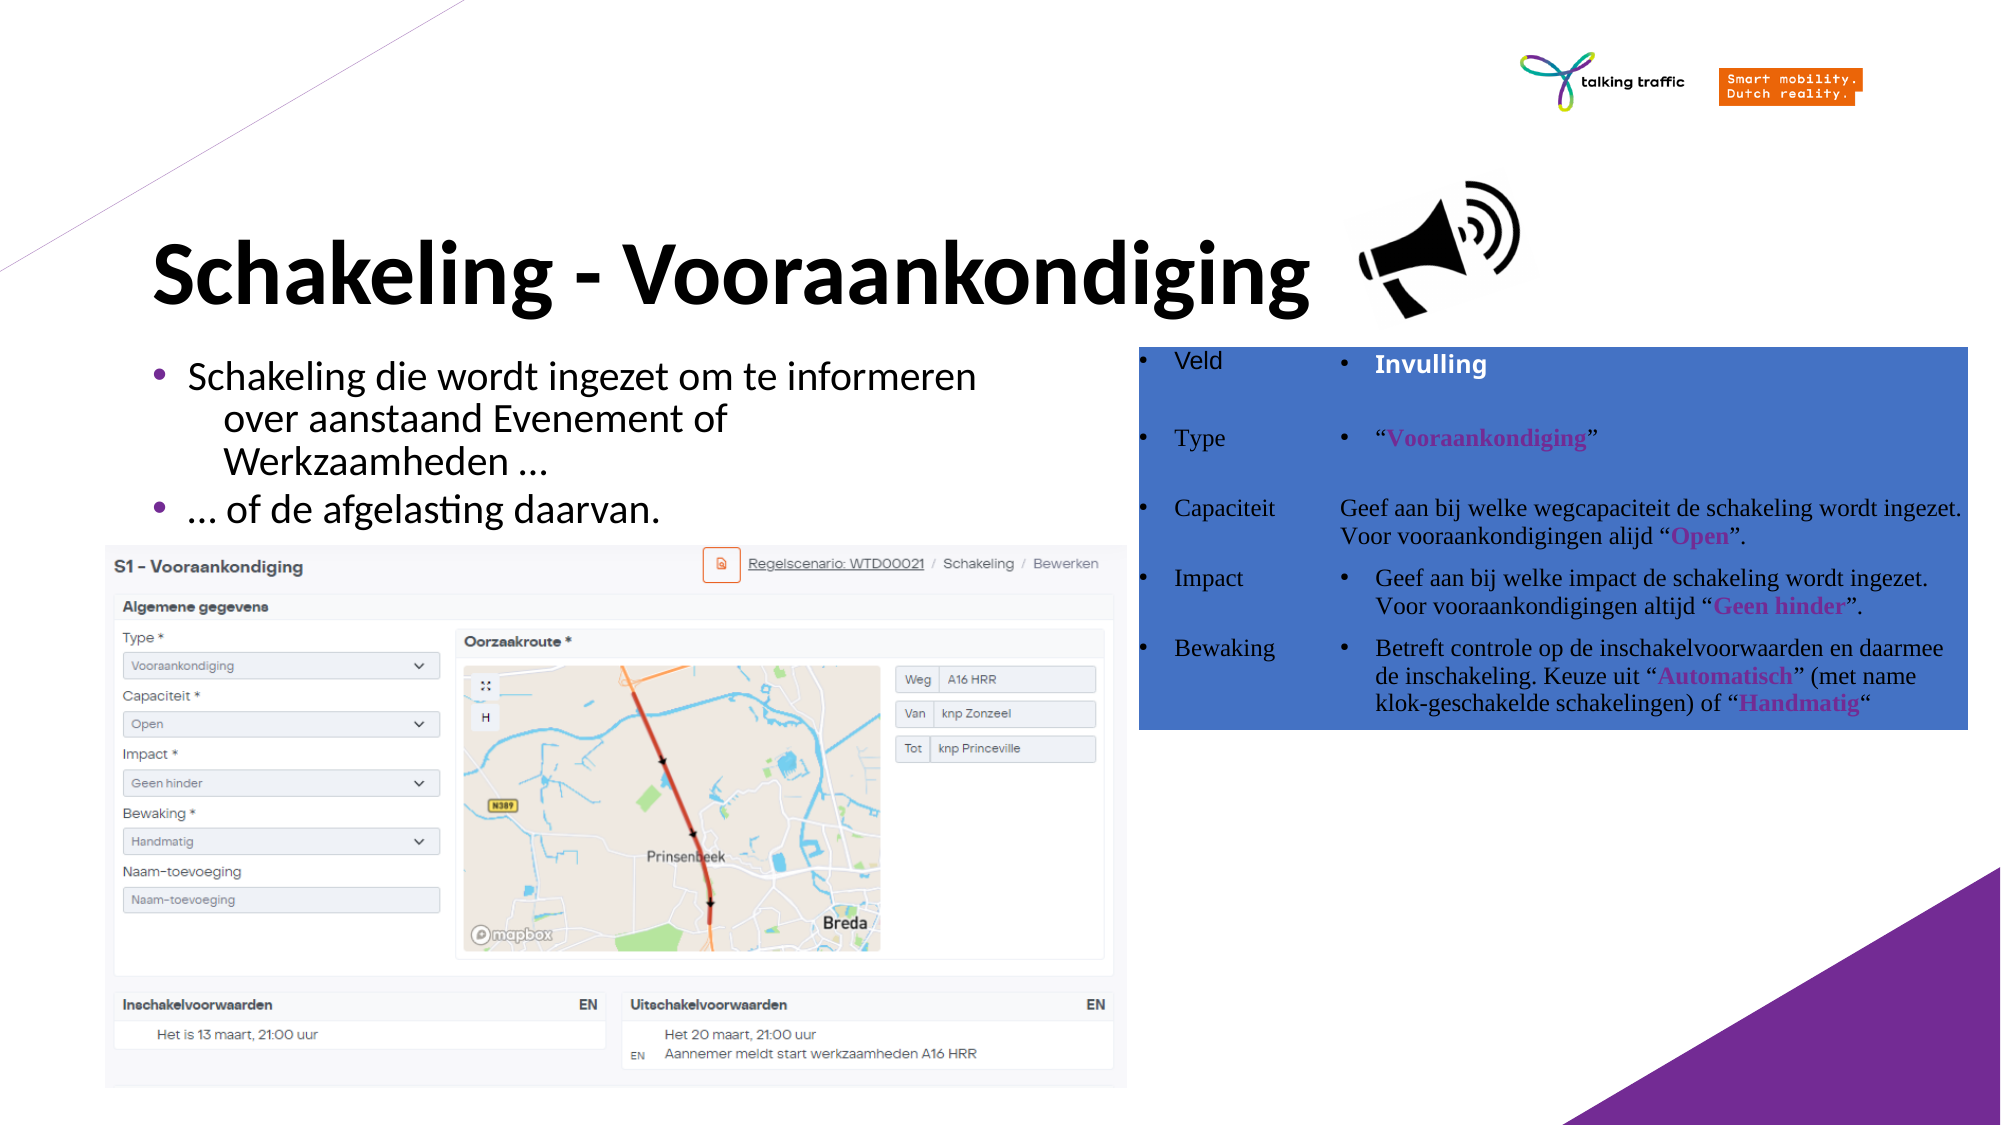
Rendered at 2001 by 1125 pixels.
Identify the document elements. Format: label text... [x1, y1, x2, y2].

table_cell Capaciteit [1139, 494, 1340, 564]
list Schakeling die wordt ingezet om te informeren over aanstaand Evenement of Werkzaamheden … … of de afgelasting daarvan. [137, 356, 1000, 545]
table_header Veld [1139, 347, 1340, 424]
table_cell Impact [1139, 564, 1340, 634]
picture [105, 545, 1127, 1088]
table_cell Bewaking [1139, 634, 1340, 730]
table_cell Type [1139, 424, 1340, 494]
table_cell Geef aan bij welke impact de schakeling wordt ingezet. Voor vooraankondigingen altijd “Geen hinder”. [1340, 564, 1968, 634]
text_box 42 [1412, 1042, 1863, 1103]
title Schakeling - Vooraankondiging [137, 165, 1863, 332]
table_cell Geef aan bij welke wegcapaciteit de schakeling wordt ingezet. Voor vooraankondigingen alijd “Open”. [1340, 494, 1968, 564]
table_cell Betreft controle op de inschakelvoorwaarden en daarmee de inschakeling. Keuze uit “Automatisch” (met name klok-geschakelde schakelingen) of “Handmatig“ [1340, 634, 1968, 730]
picture [1343, 167, 1540, 330]
table_header Invulling [1340, 347, 1968, 424]
table_cell “Vooraankondiging” [1340, 424, 1968, 494]
